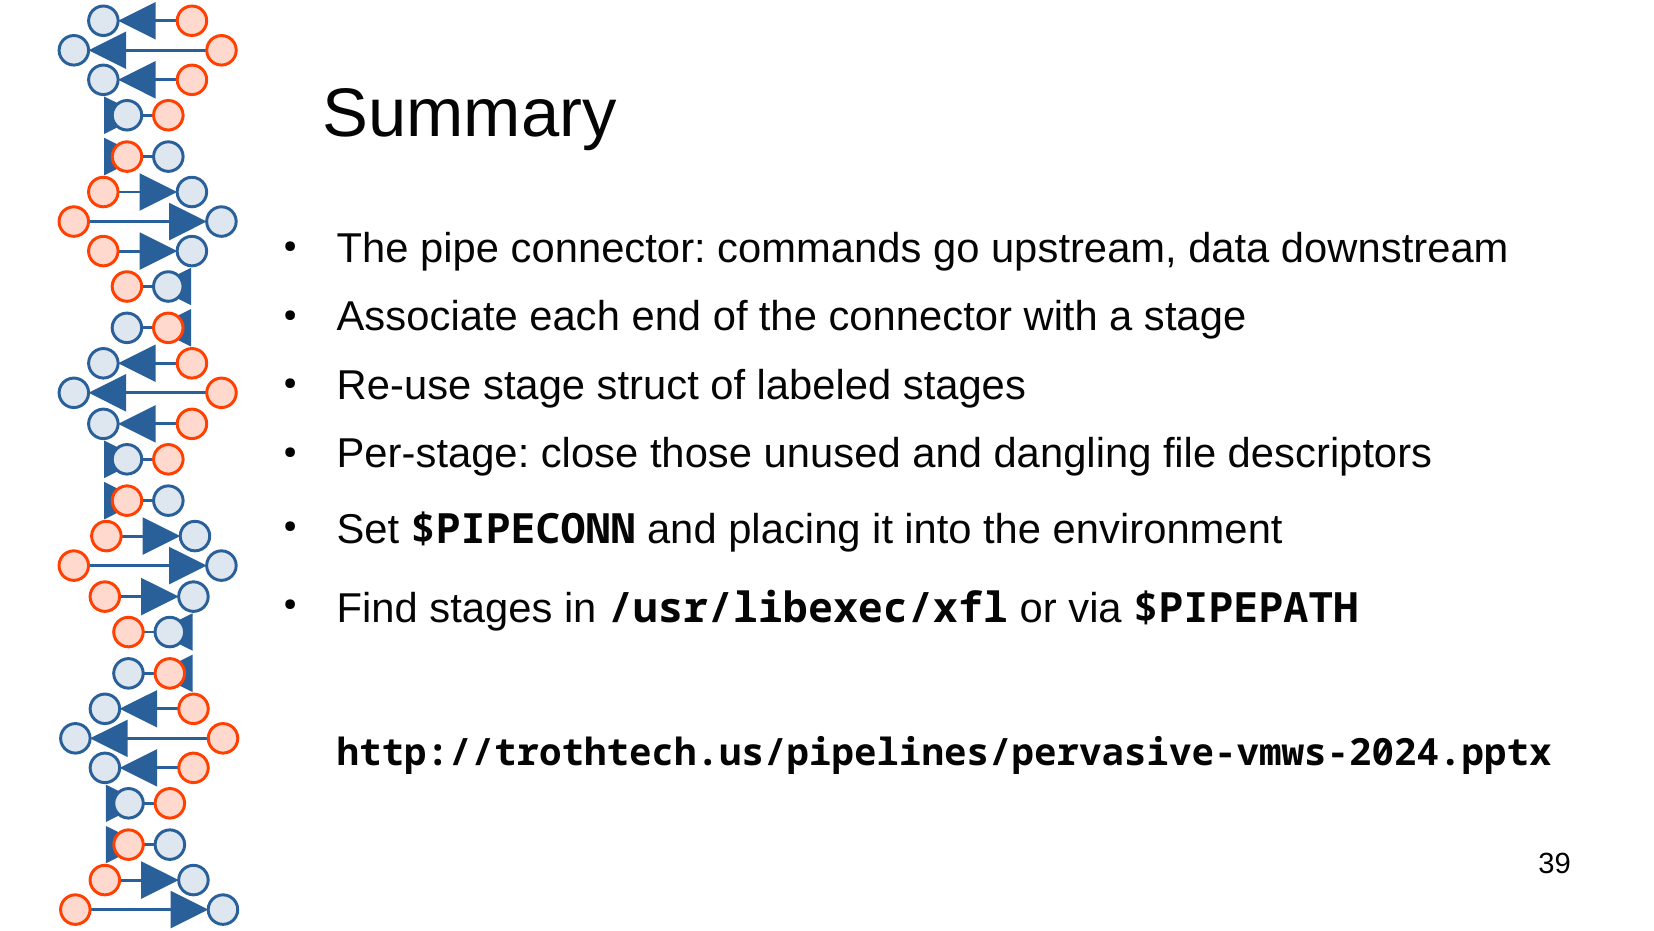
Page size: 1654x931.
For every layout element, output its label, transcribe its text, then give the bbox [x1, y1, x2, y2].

title Summary [265, 35, 1595, 189]
list The pipe connector: commands go upstream, data downstream Associate each end of the connector with a stage Re-use stage struct of labeled stages Per-stage: close those unused and dangling file descriptors Set $PIPECONN and placing it into the environment Find stages in /usr/libexec/xfl or via $PIPEPATH http://trothtech.us/pipelines/pervasive-vmws-2024.pptx [265, 224, 1651, 901]
